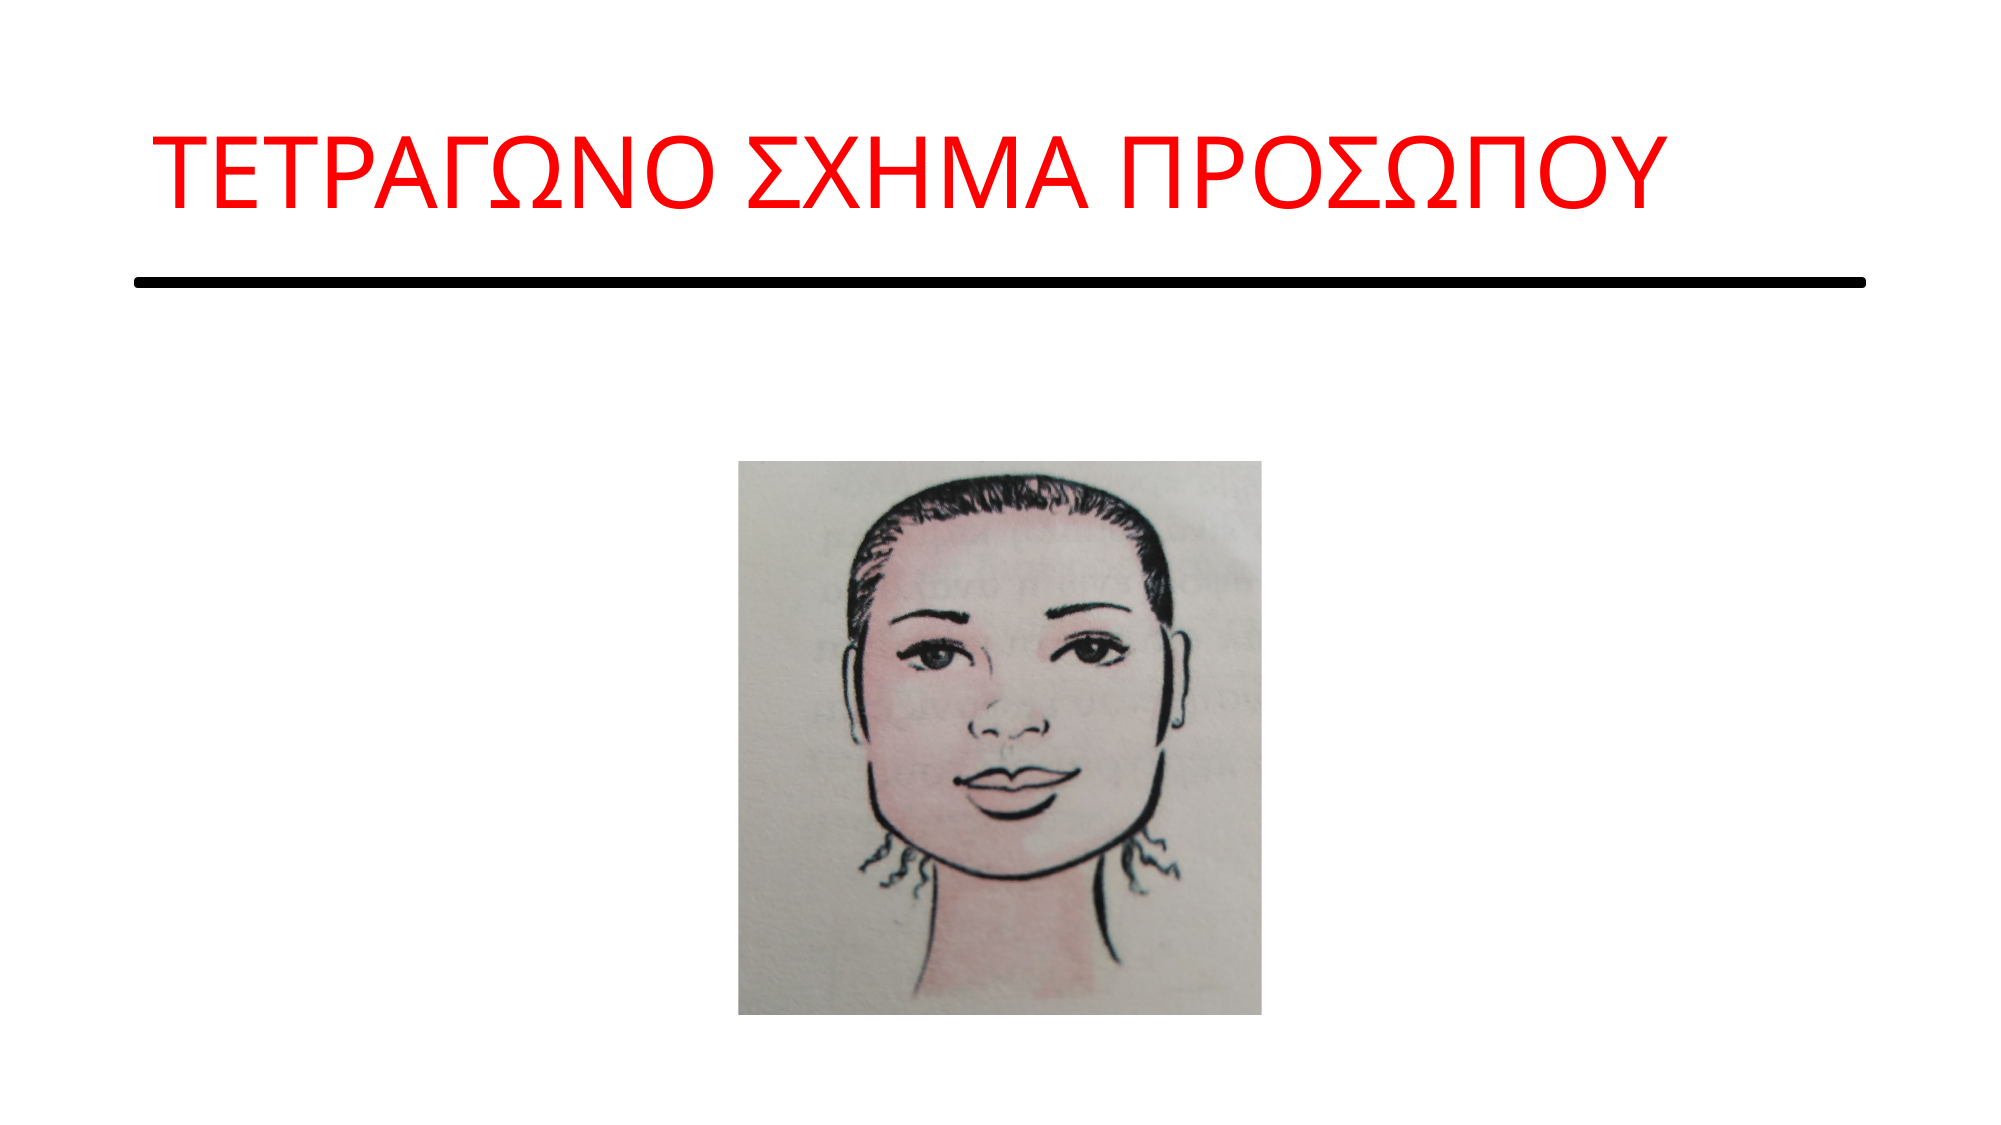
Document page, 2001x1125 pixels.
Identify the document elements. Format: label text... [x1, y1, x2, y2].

picture [738, 461, 1262, 1015]
title ΤΕΤΡΑΓΩΝΟ ΣΧΗΜΑ ΠΡΟΣΩΠΟΥ [137, 59, 1863, 278]
